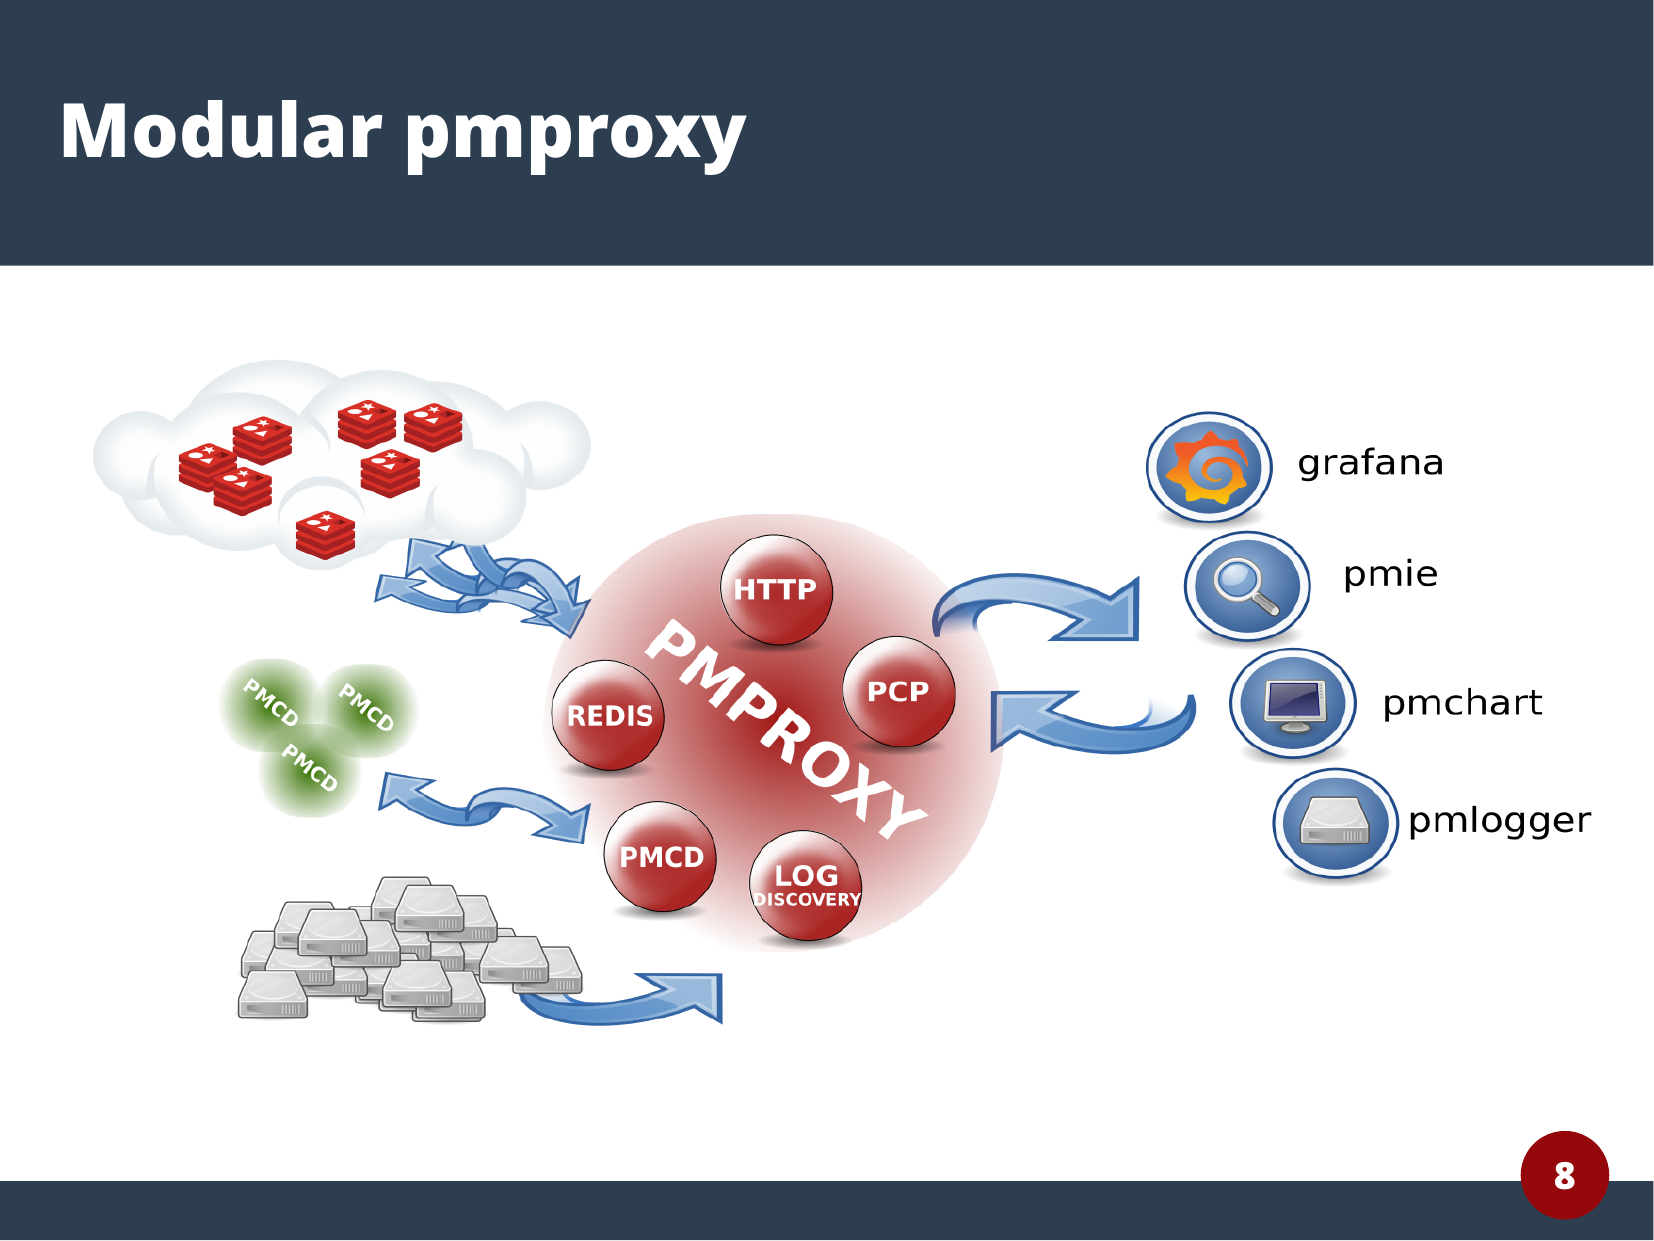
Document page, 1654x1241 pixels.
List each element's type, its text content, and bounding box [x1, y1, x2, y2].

picture [70, 347, 1631, 1034]
title Modular pmproxy [59, 49, 1595, 207]
